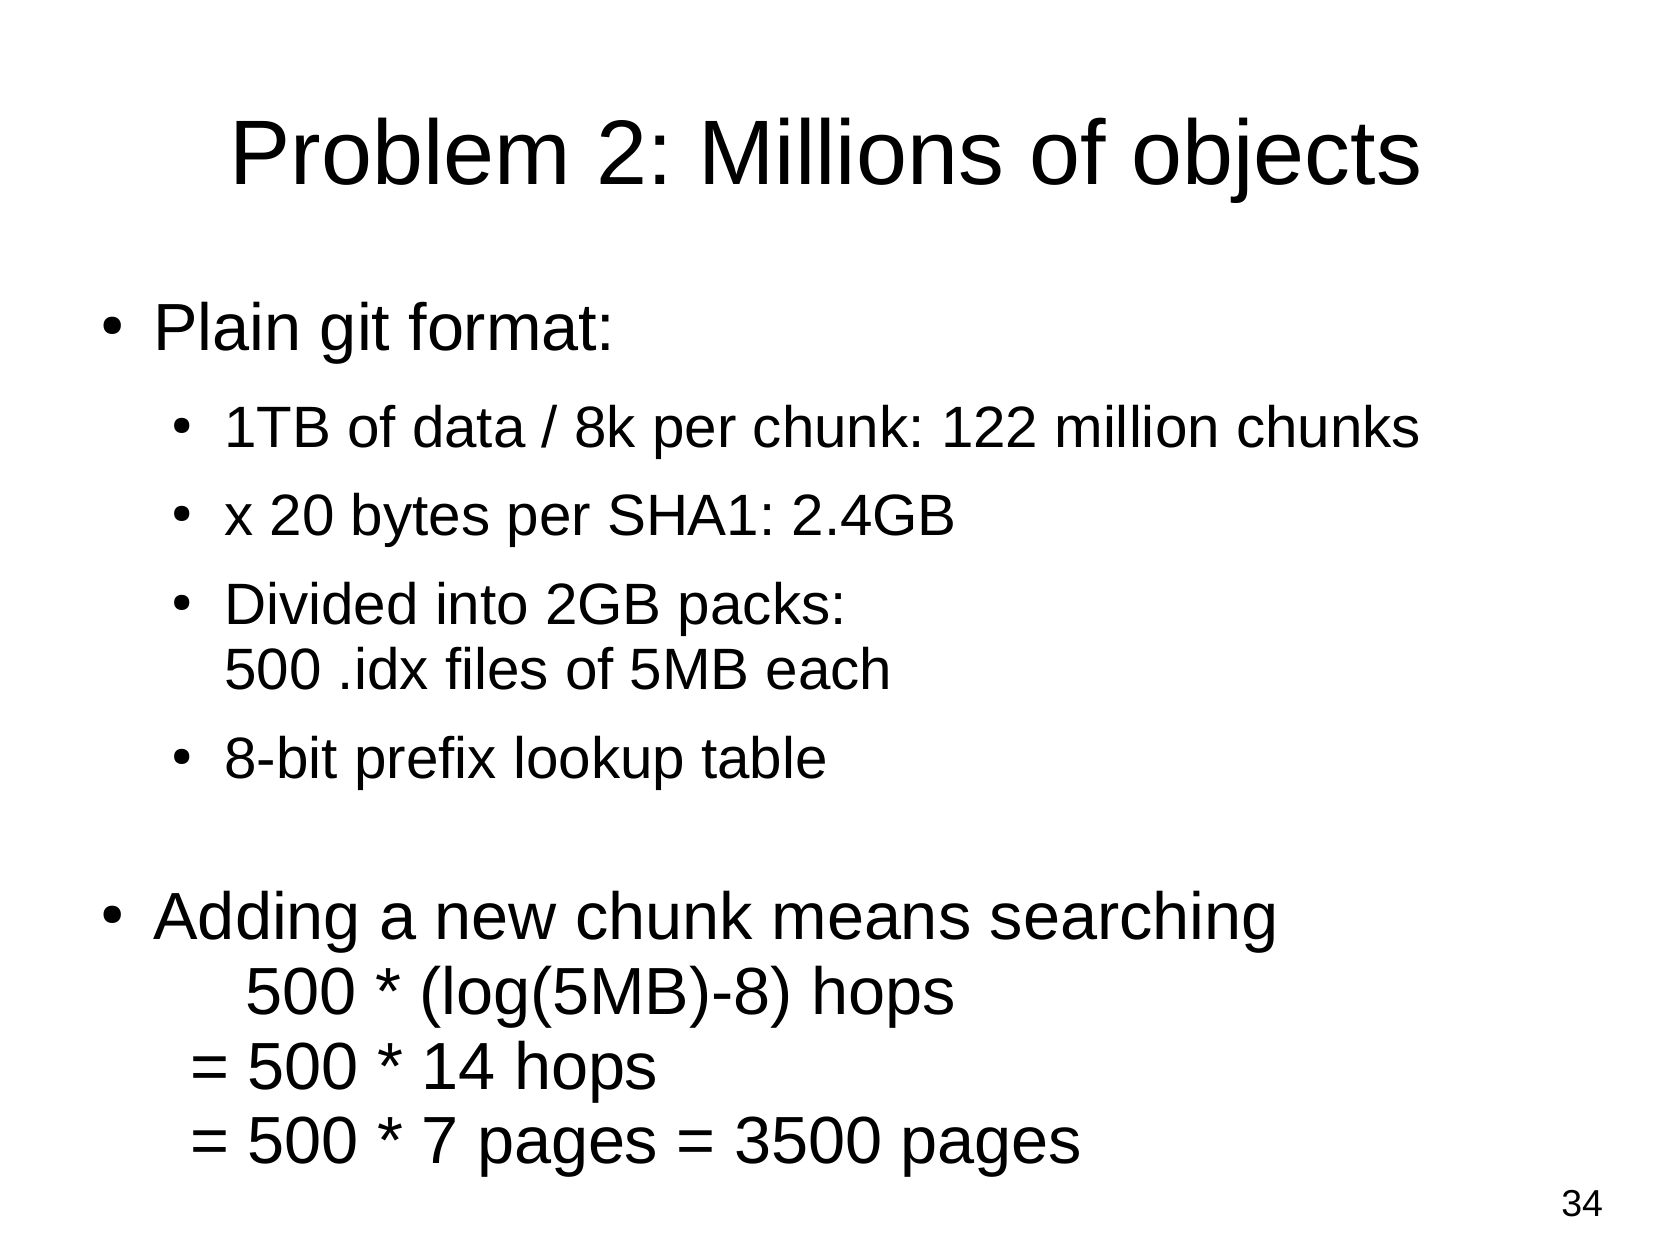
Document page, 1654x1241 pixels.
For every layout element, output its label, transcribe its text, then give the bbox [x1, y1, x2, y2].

title Problem 2: Millions of objects [82, 56, 1571, 250]
list Plain git format: 1TB of data / 8k per chunk: 122 million chunks x 20 bytes per SHA1: 2.4GB Divided into 2GB packs: 500 .idx files of 5MB each 8-bit prefix lookup table Adding a new chunk means searching 500 * (log(5MB)-8) hops = 500 * 14 hops = 500 * 7 pages = 3500 pages [82, 290, 1571, 1178]
text_box 34 [1546, 1174, 1619, 1232]
